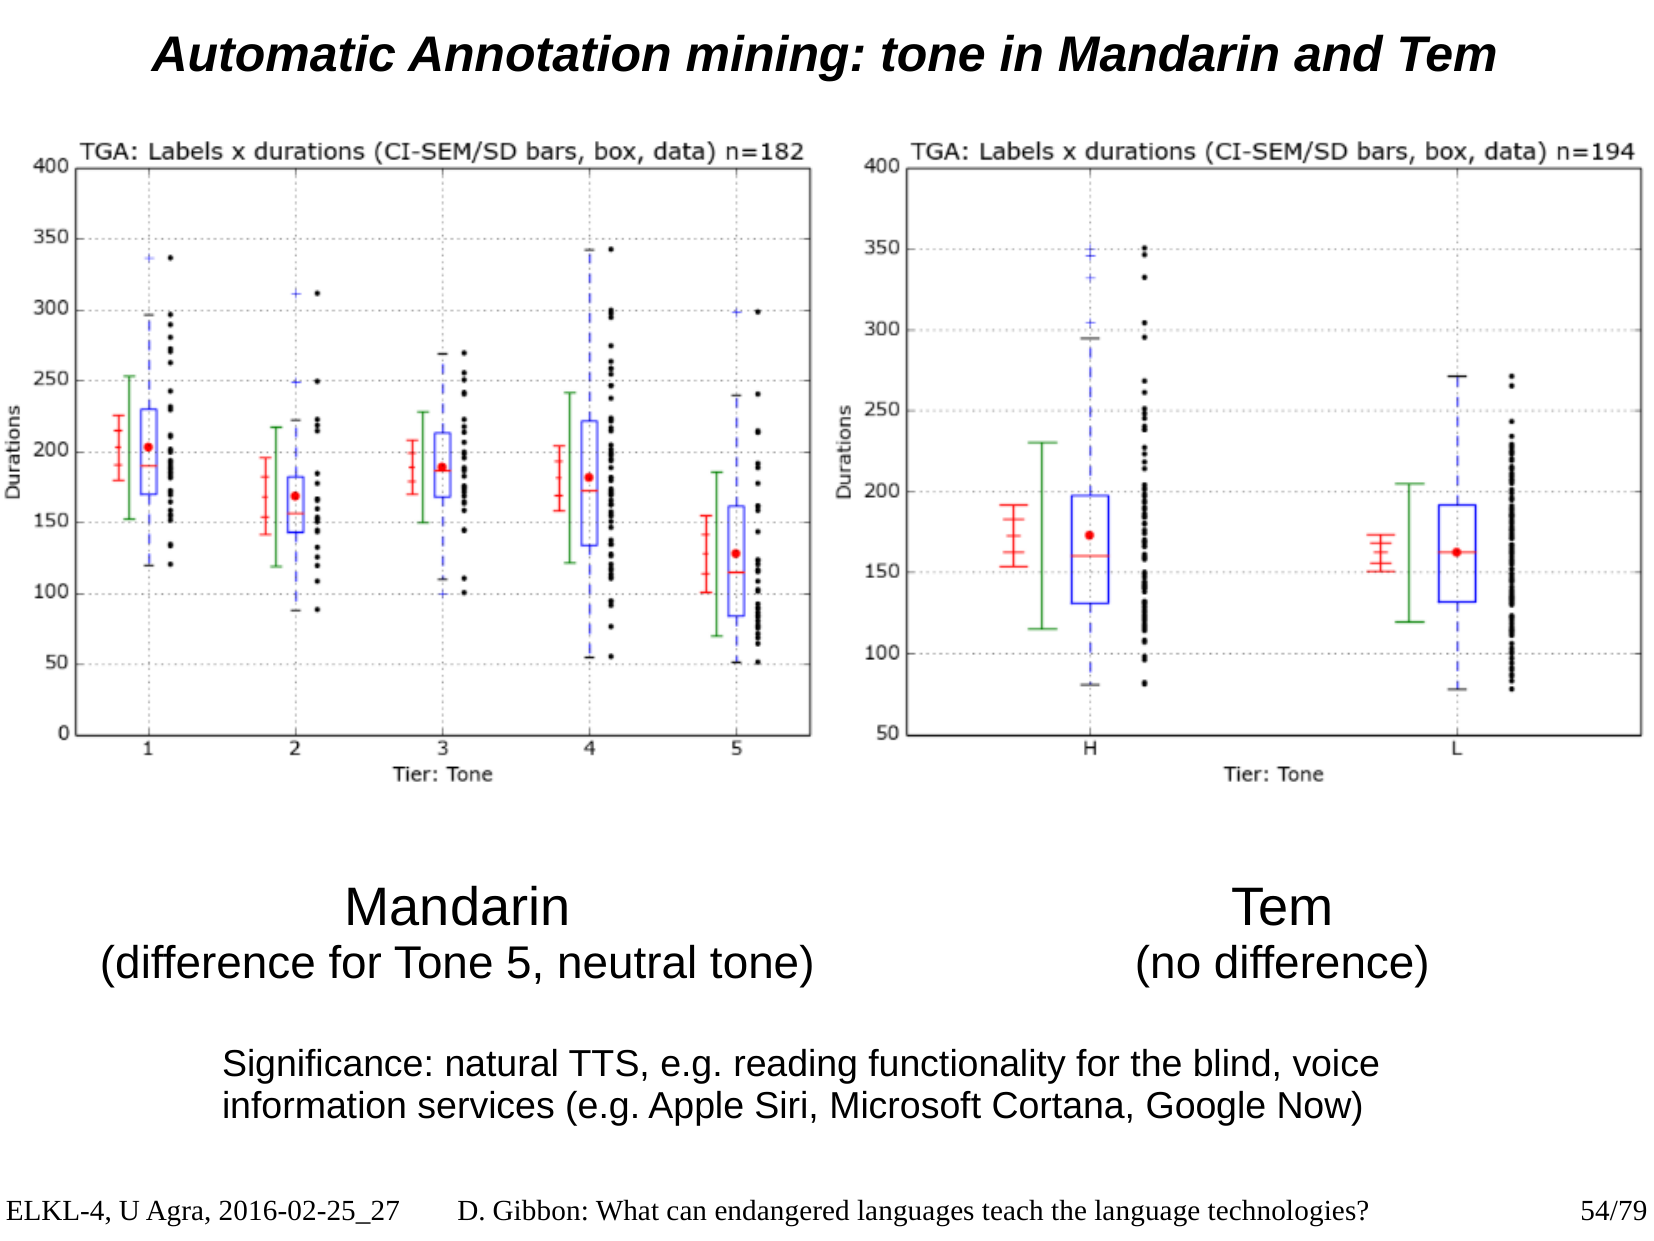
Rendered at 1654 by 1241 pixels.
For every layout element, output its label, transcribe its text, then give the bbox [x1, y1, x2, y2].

text_box Tem (no difference) [1065, 869, 1501, 997]
title Automatic Annotation mining: tone in Mandarin and Tem [0, 2, 1654, 106]
picture [826, 130, 1652, 797]
text_box Mandarin (difference for Tone 5, neutral tone) [75, 869, 841, 997]
picture [0, 130, 821, 797]
text_box Significance: natural TTS, e.g. reading functionality for the blind, voice information services (e.g. Apple Siri, Microsoft Cortana, Google Now) [207, 1035, 1407, 1134]
